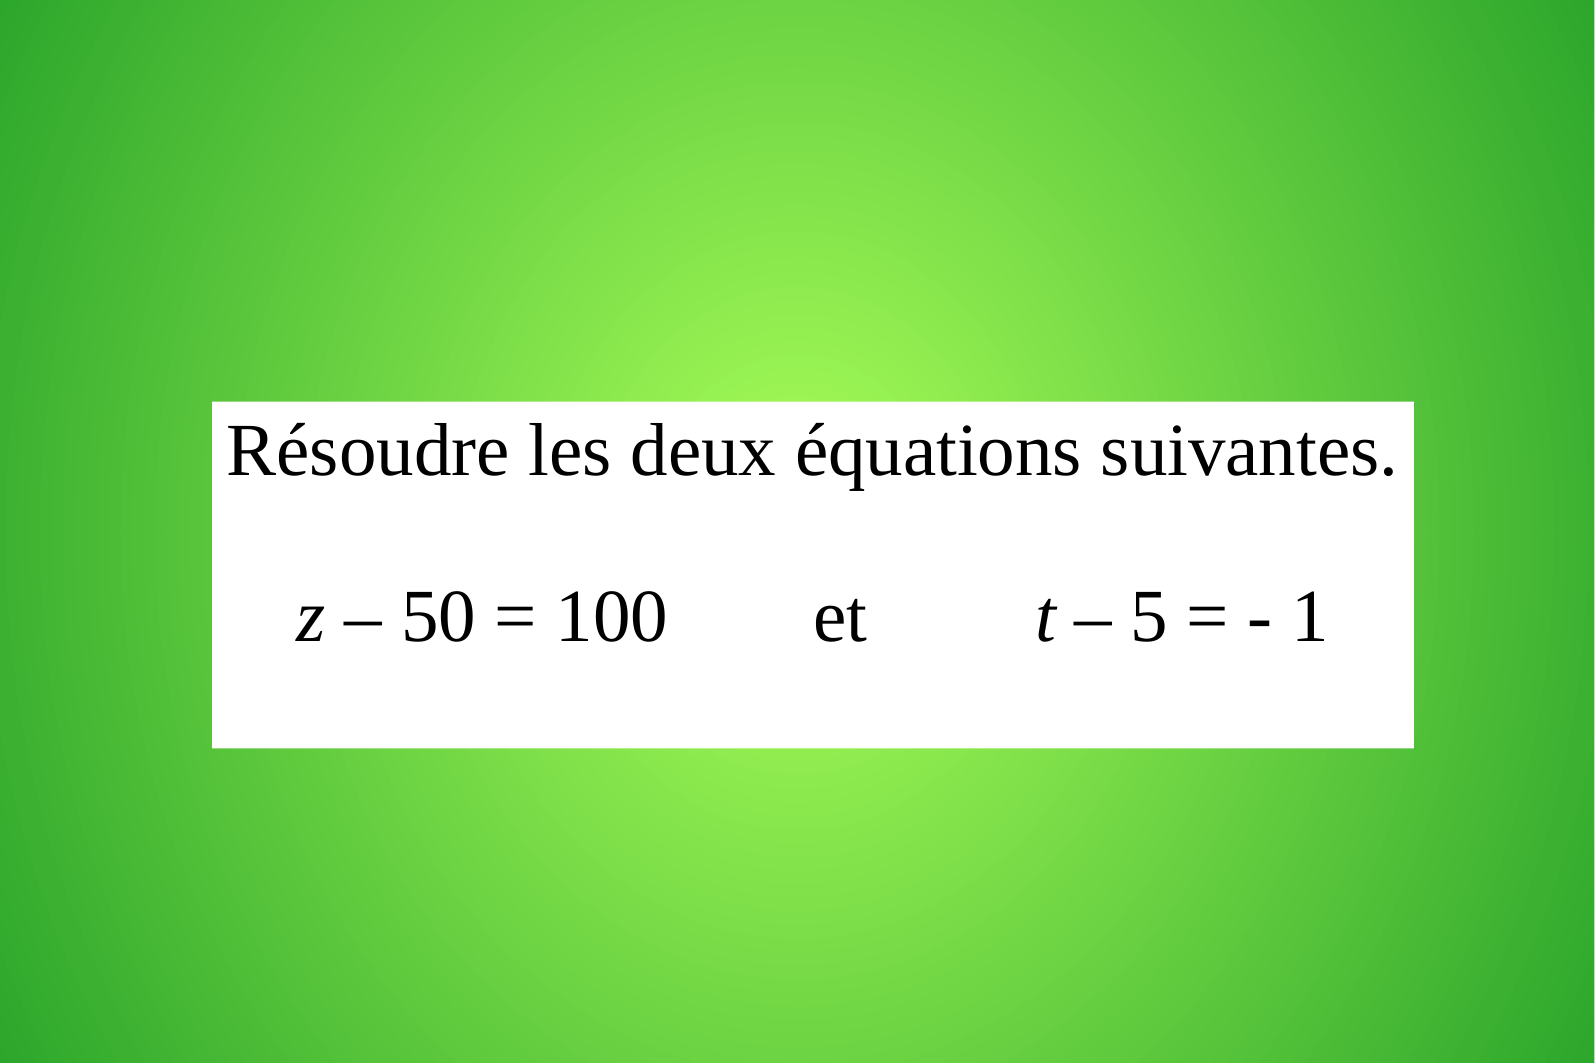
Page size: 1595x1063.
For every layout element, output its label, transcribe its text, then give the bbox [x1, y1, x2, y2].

text_box Résoudre les deux équations suivantes. z – 50 = 100 et t – 5 = - 1 [212, 401, 1414, 749]
picture [0, 0, 1595, 1063]
